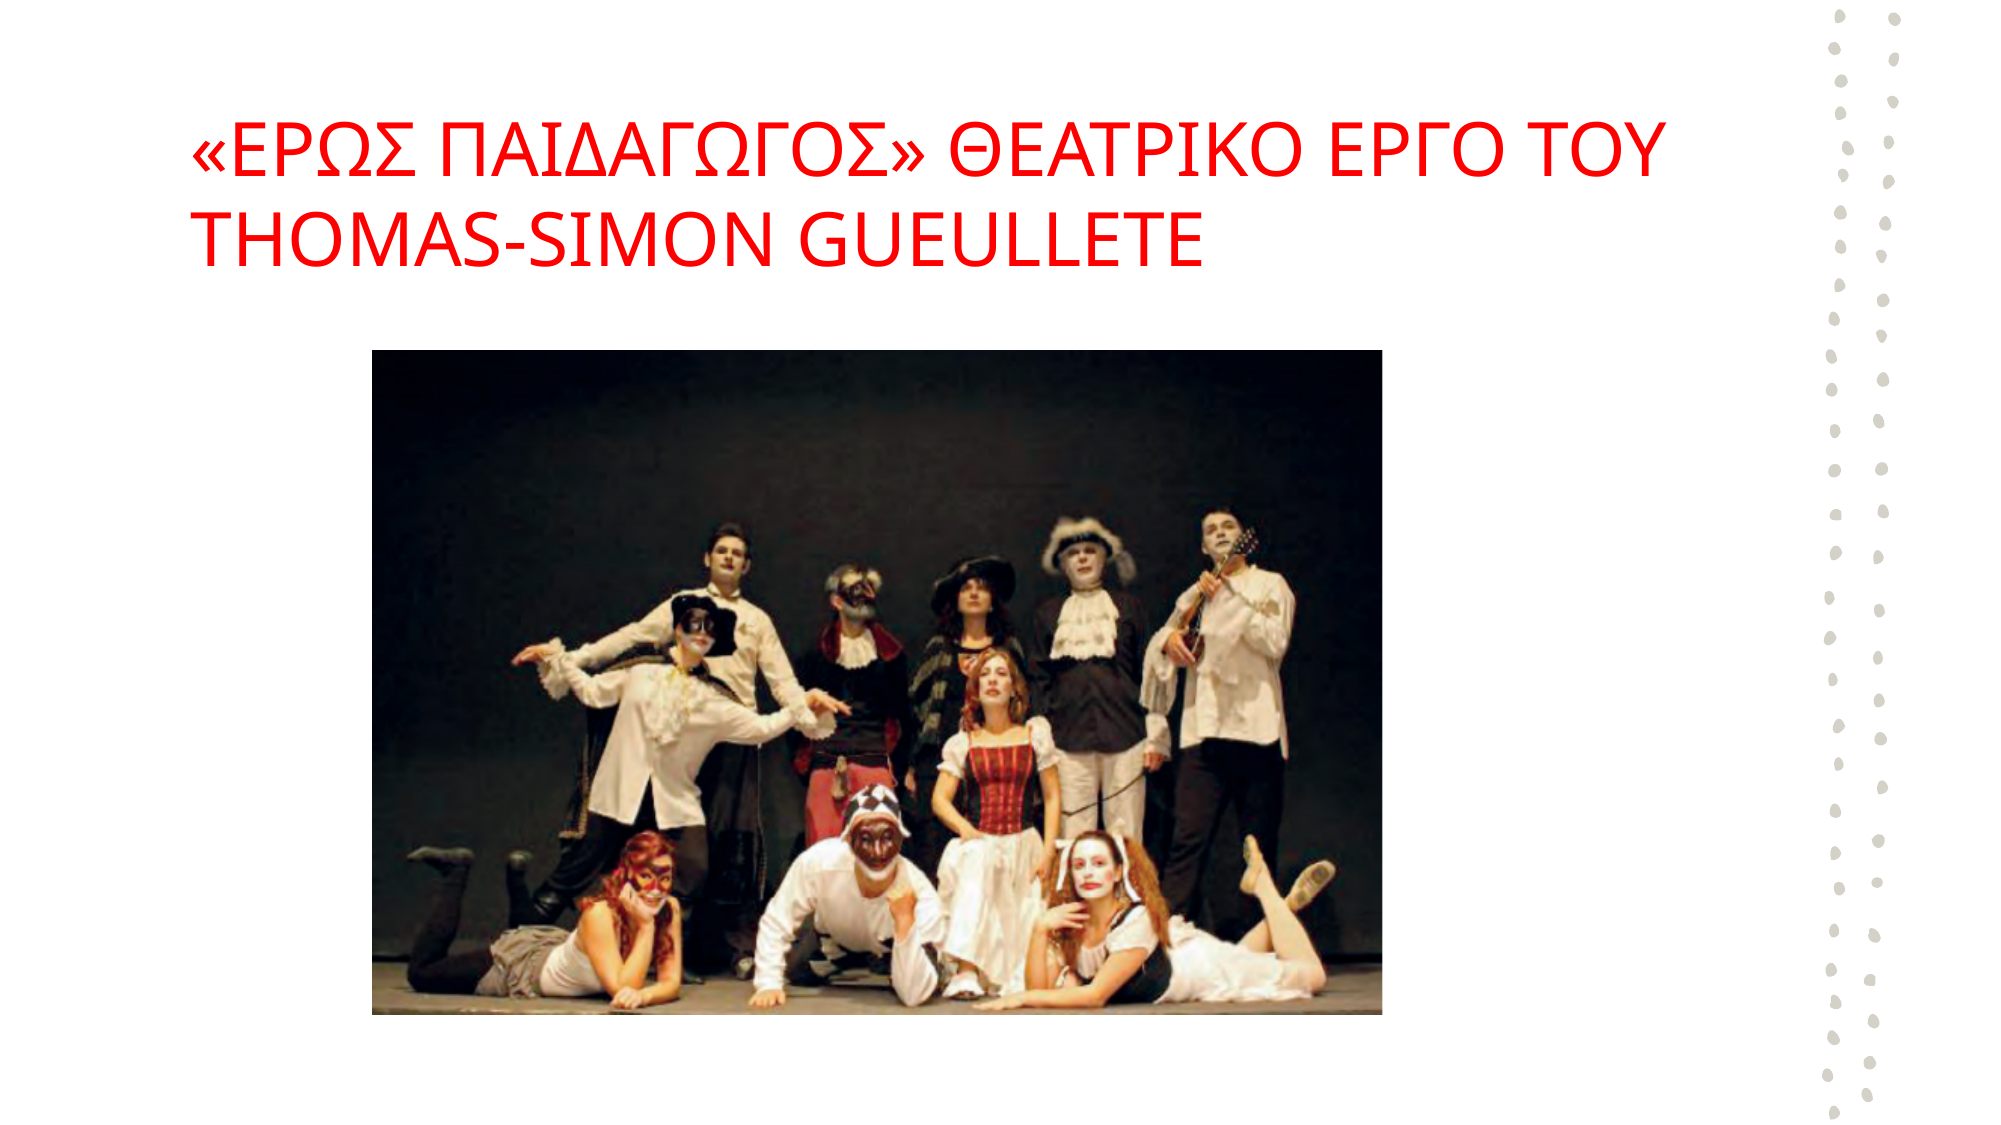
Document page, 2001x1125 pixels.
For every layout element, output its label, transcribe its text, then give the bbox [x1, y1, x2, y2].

title «ΕΡΩΣ ΠΑΙΔΑΓΩΓΟΣ» ΘΕΑΤΡΙΚΟ ΕΡΓΟ ΤΟΥ THOMAS-SIMON GUEULLETE [175, 82, 1756, 300]
picture [372, 350, 1387, 1016]
